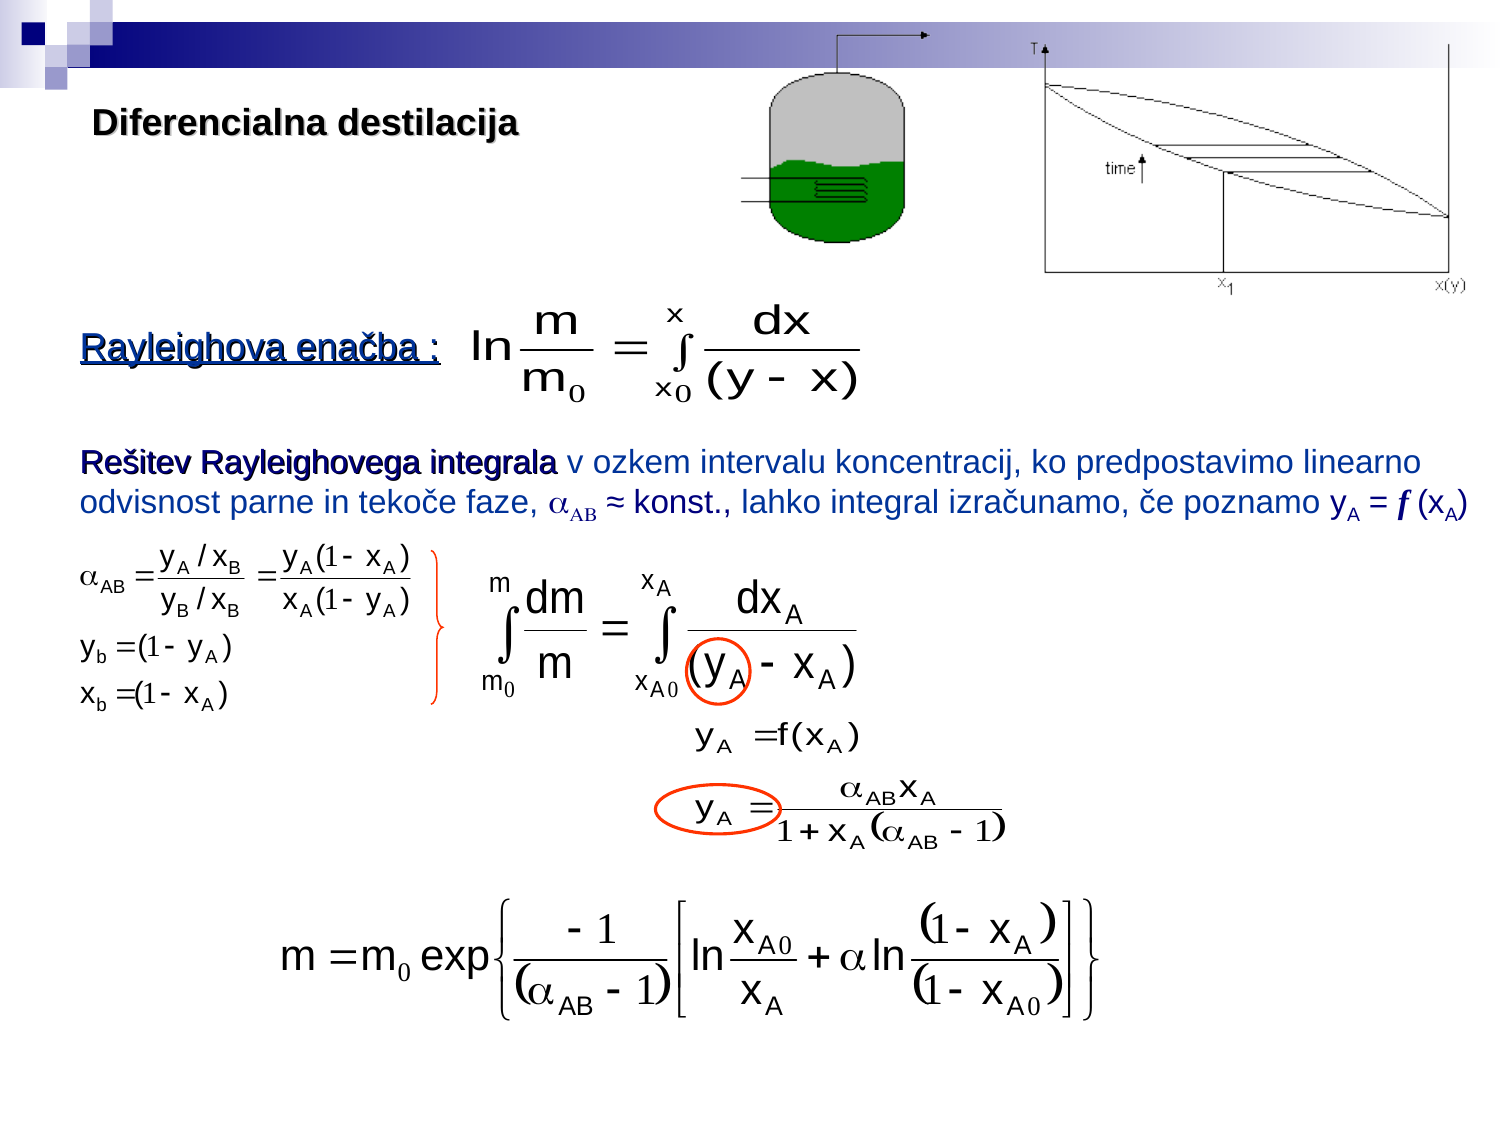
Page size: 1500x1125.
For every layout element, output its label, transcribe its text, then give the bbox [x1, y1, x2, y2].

chart [466, 375, 868, 409]
text_box Rešitev Rayleighovega integrala v ozkem intervalu koncentracij, ko predpostavimo linearno odvisnost parne in tekoče faze,  ≈ konst., lahko integral izračunamo, če poznamo yA = f (xA) [64, 432, 1500, 534]
chart [76, 538, 415, 716]
chart [690, 787, 778, 832]
chart [689, 641, 748, 702]
picture [738, 30, 1467, 297]
chart [277, 892, 1105, 1027]
chart [478, 562, 863, 705]
text_box Diferencialna destilacija [76, 90, 1200, 151]
text_box Rayleighova enačba : [64, 314, 869, 375]
chart [466, 295, 868, 314]
chart [690, 715, 1007, 855]
